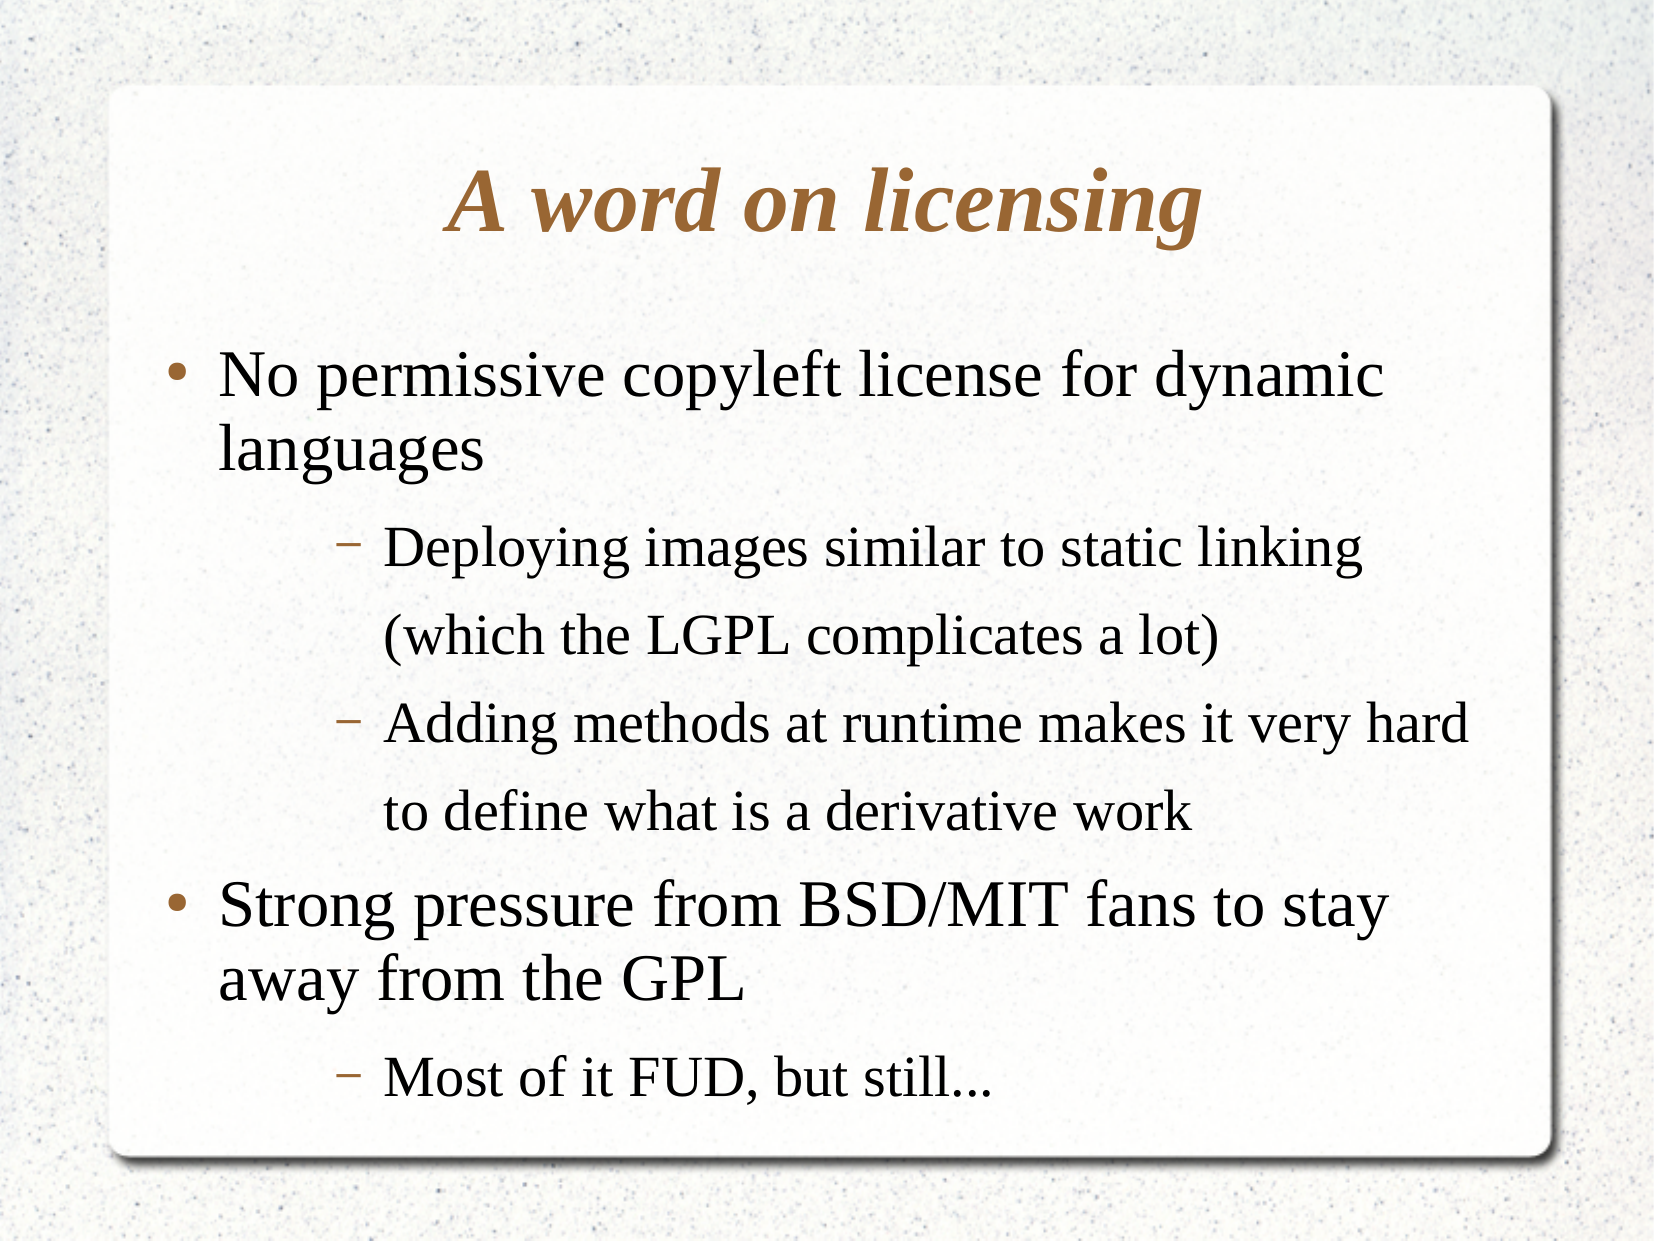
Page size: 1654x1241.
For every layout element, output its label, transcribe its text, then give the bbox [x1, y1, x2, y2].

picture [0, 0, 1654, 1241]
title A word on licensing [118, 104, 1536, 297]
list No permissive copyleft license for dynamic languages Deploying images similar to static linking (which the LGPL complicates a lot) Adding methods at runtime makes it very hard to define what is a derivative work Strong pressure from BSD/MIT fans to stay away from the GPL Most of it FUD, but still... [147, 336, 1506, 1110]
